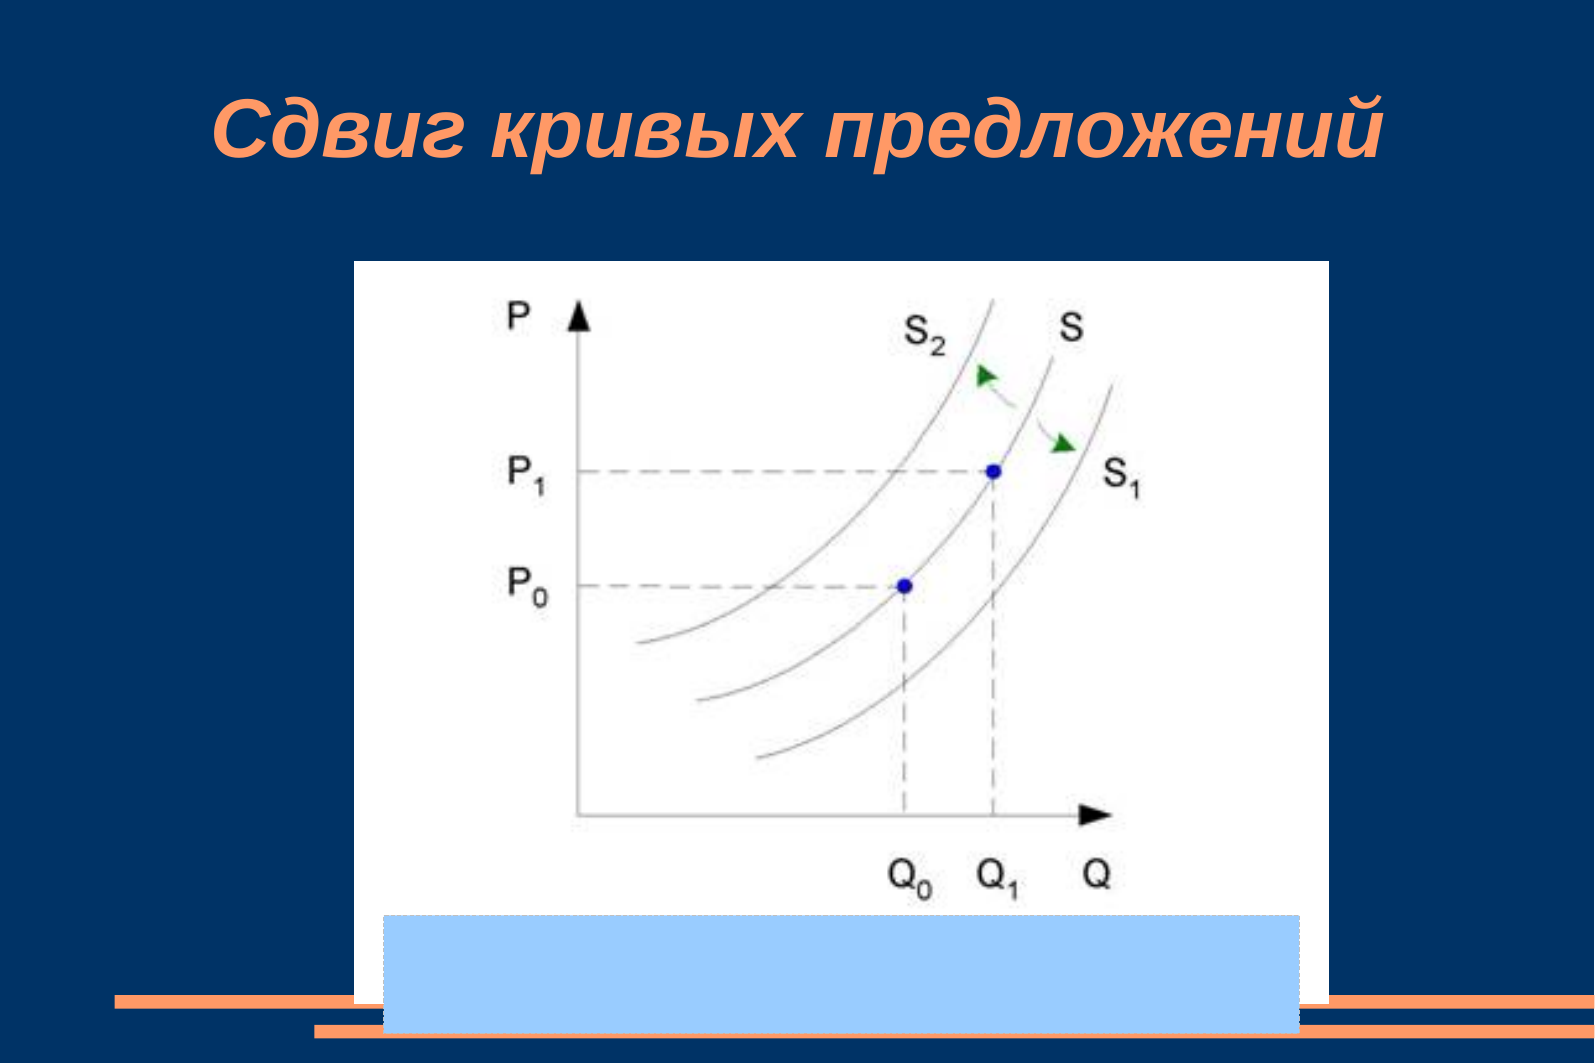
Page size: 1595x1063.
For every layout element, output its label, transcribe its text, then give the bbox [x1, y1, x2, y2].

title Сдвиг кривых предложений [117, 47, 1479, 210]
picture [354, 261, 1329, 1004]
text_box [383, 915, 1300, 1034]
